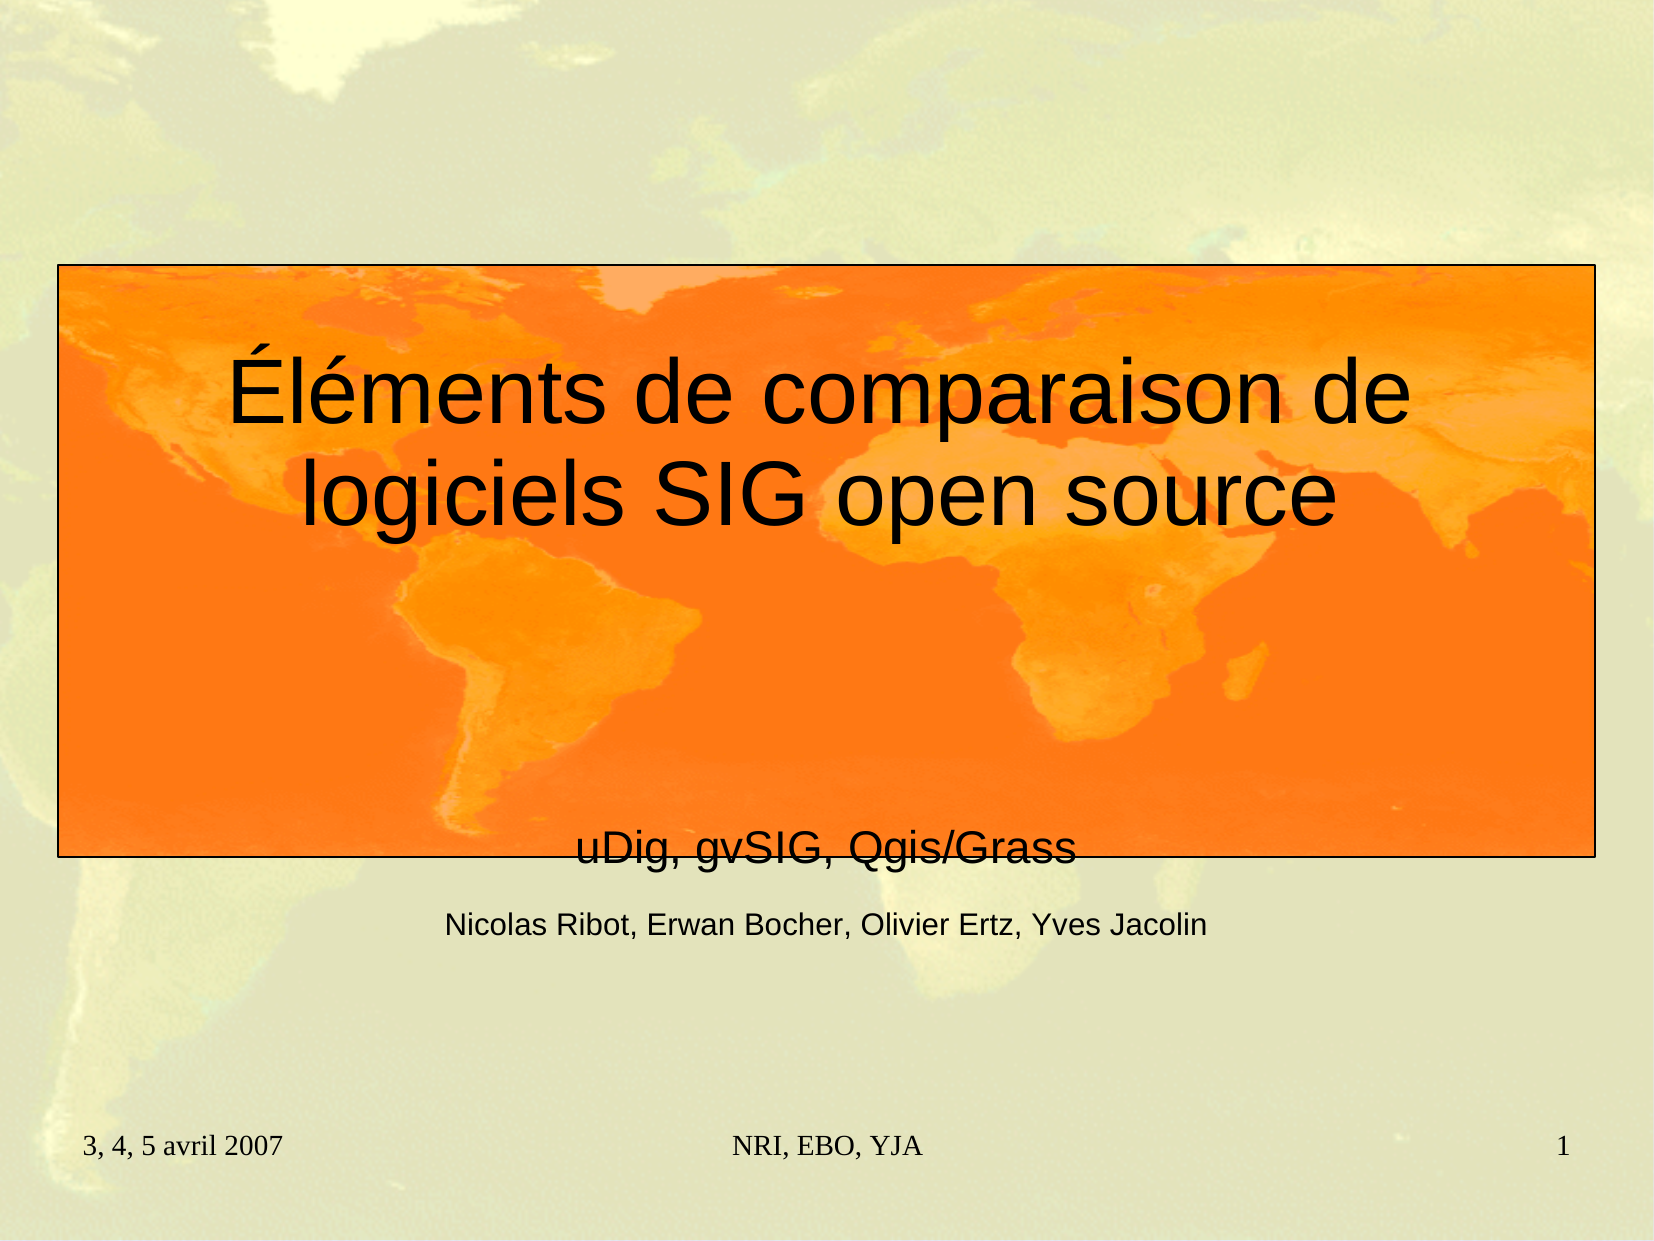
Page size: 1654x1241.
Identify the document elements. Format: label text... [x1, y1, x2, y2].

picture [59, 266, 1594, 856]
subtitle uDig, gvSIG, Qgis/Grass Nicolas Ribot, Erwan Bocher, Olivier Ertz, Yves Jacolin [82, 738, 1571, 975]
title Éléments de comparaison de logiciels SIG open source [76, 265, 1565, 621]
